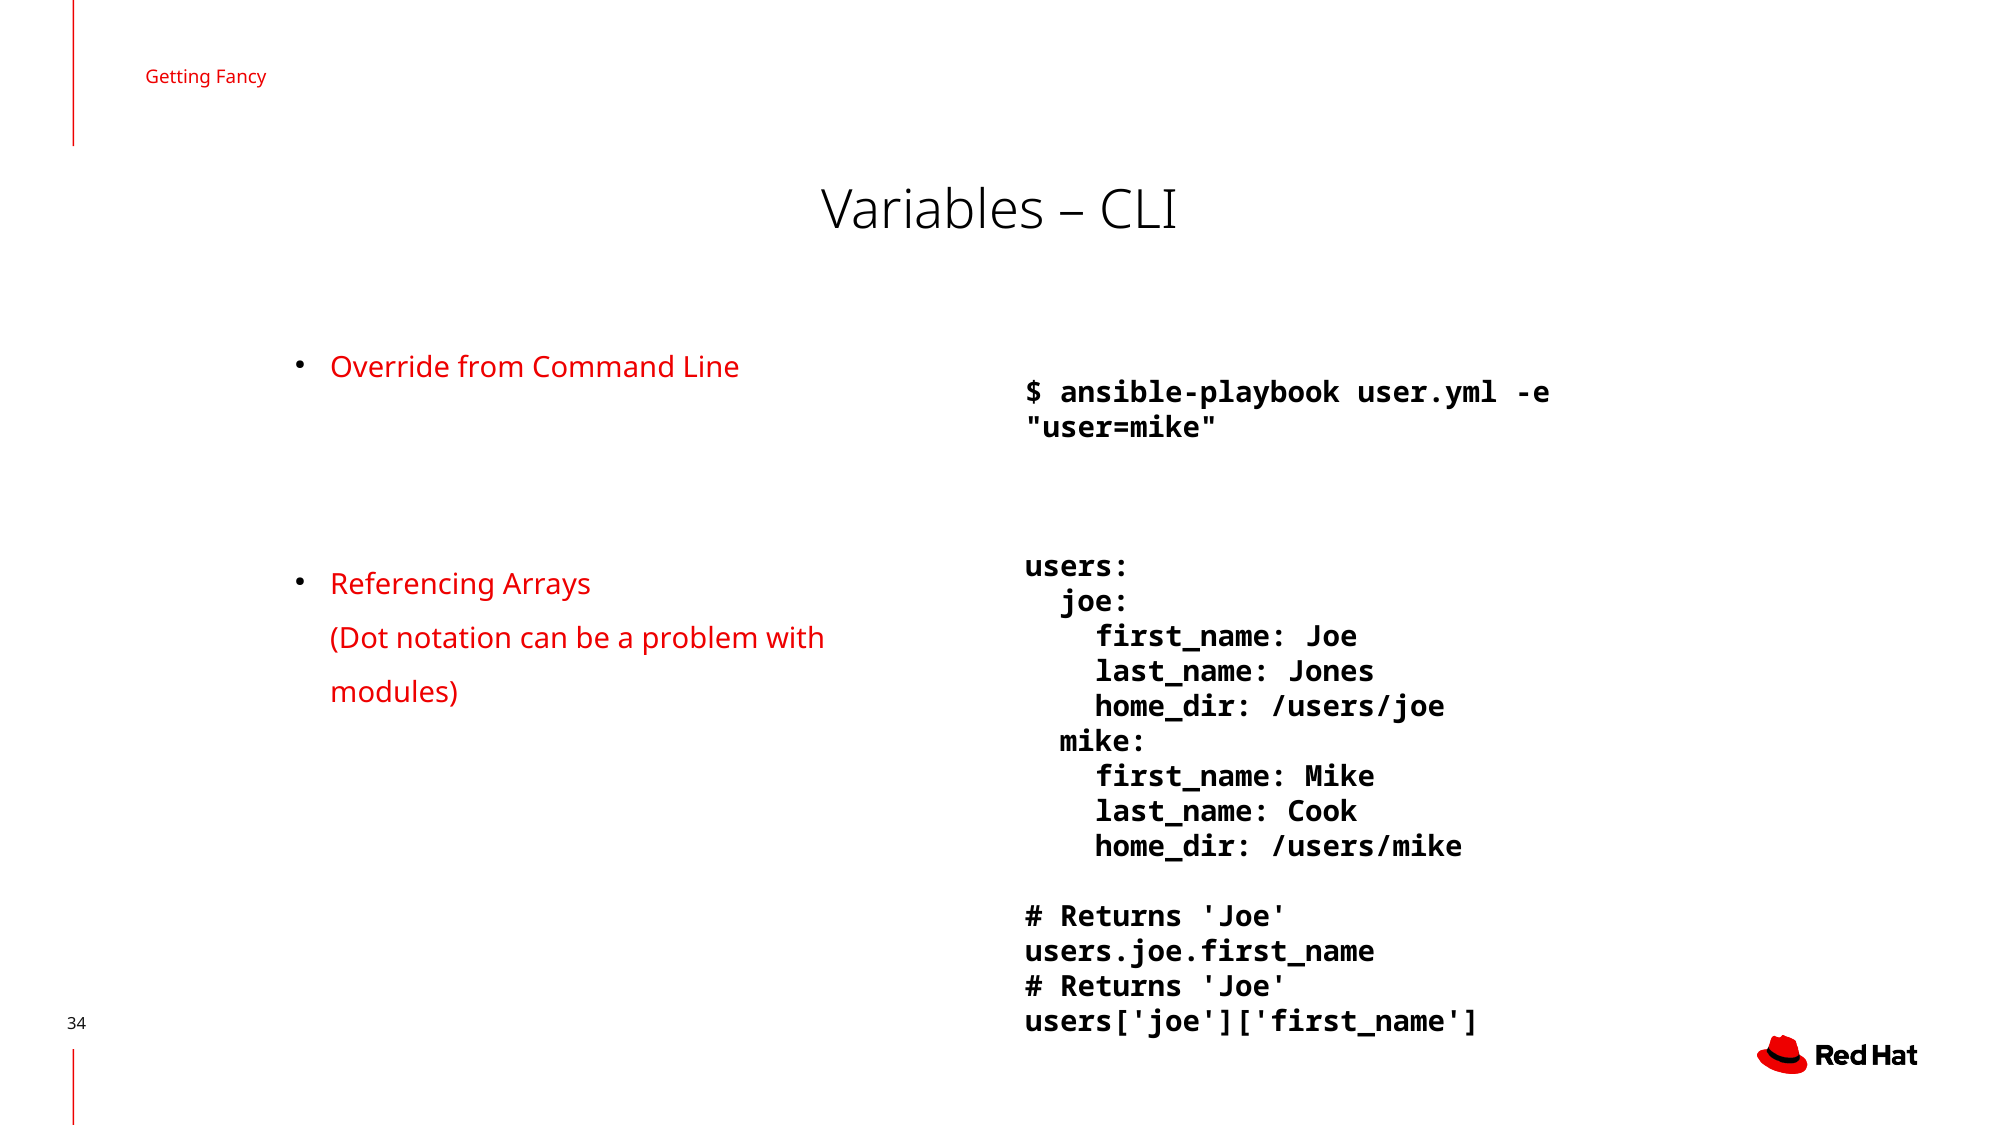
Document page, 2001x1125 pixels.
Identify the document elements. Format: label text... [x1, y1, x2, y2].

picture [1757, 1035, 1918, 1074]
title Variables – CLI [287, 155, 1713, 315]
text_box $ ansible-playbook user.yml -e "user=mike" users: joe: first_name: Joe last_name: Jones home_dir: /users/joe mike: first_name: Mike last_name: Cook home_dir: /users/mike # Returns 'Joe' users.joe.first_name # Returns 'Joe' users['joe']['first_name'] [1010, 365, 1764, 1045]
subtitle Getting Fancy [73, 9, 918, 143]
text_box Override from Command Line Referencing Arrays (Dot notation can be a problem with modules) [294, 329, 883, 568]
